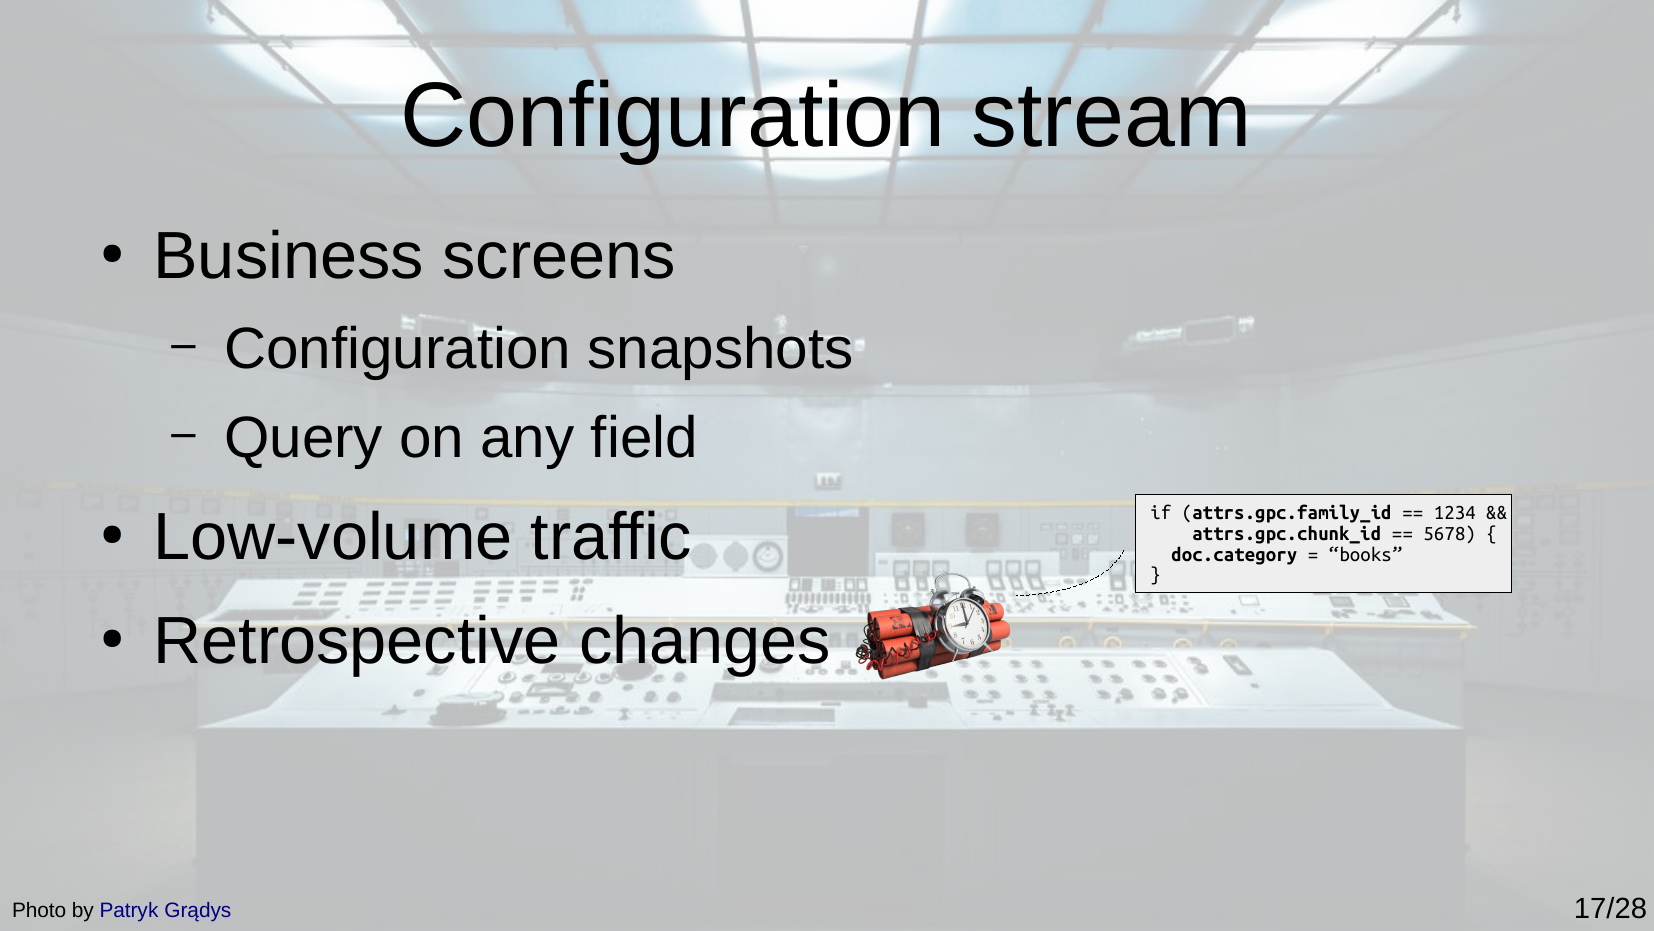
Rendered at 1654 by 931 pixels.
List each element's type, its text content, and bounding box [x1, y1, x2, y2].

text_box if (attrs.gpc.family_id == 1234 && attrs.gpc.chunk_id == 5678) { doc.category = “books” } [1135, 494, 1512, 593]
text_box Photo by Patryk Grądys [0, 890, 541, 931]
list Business screens Configuration snapshots Query on any field Low-volume traffic Retrospective changes [82, 217, 1571, 758]
text_box <number>/28 [1458, 884, 1654, 931]
picture [0, 0, 1654, 931]
title Configuration stream [82, 37, 1571, 193]
